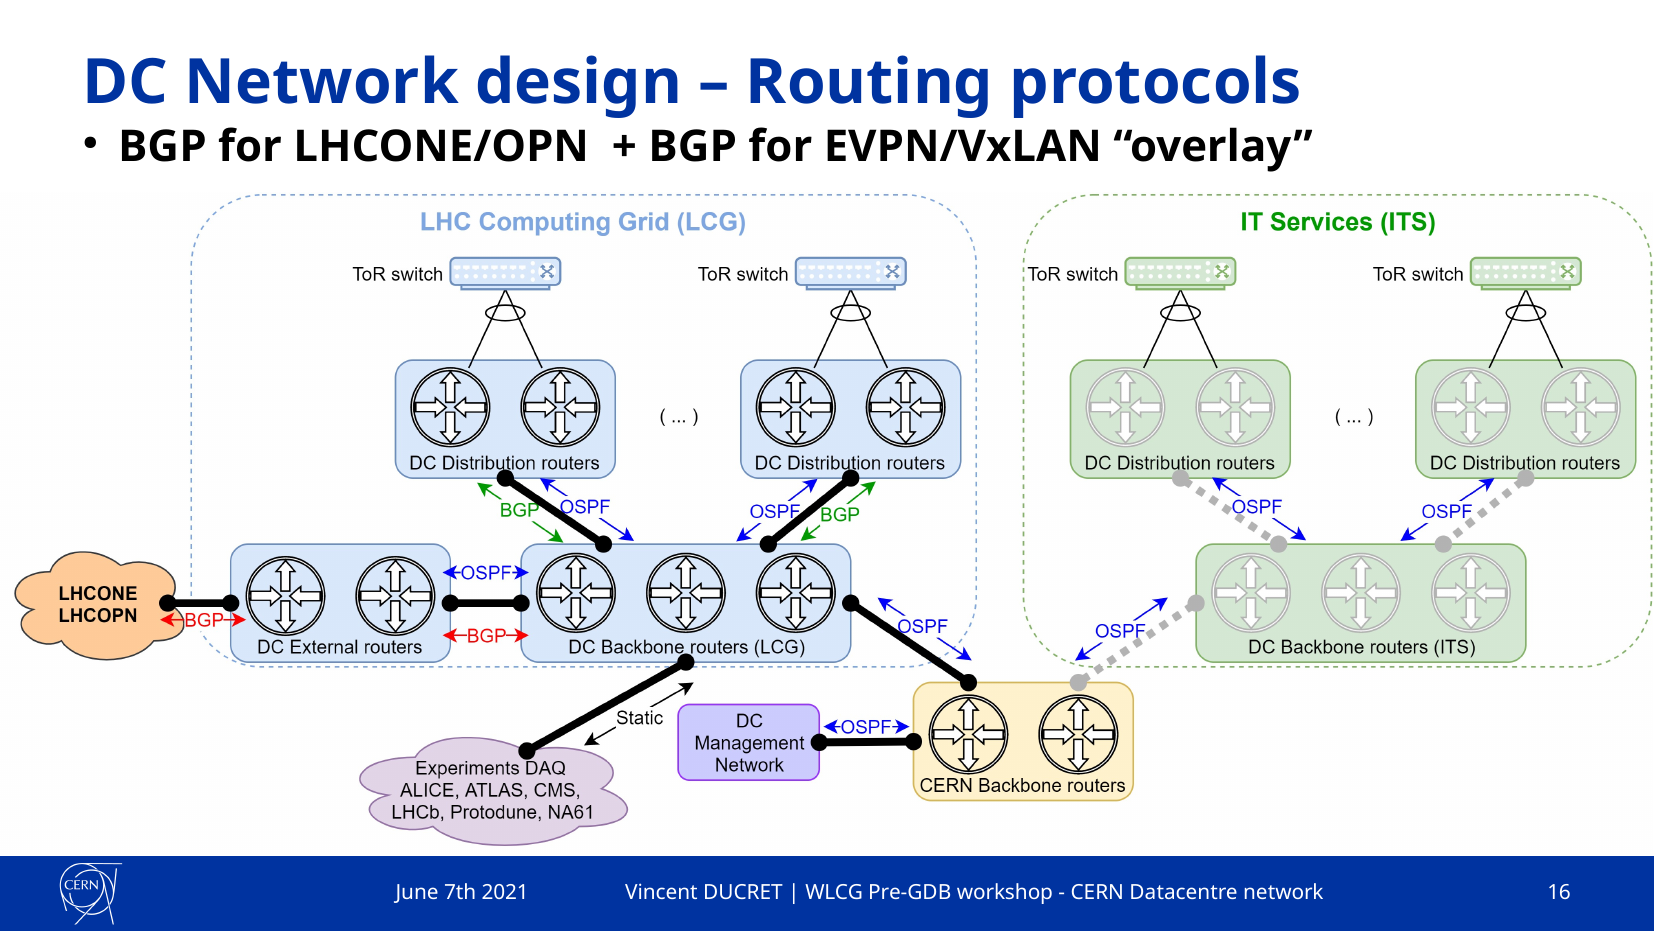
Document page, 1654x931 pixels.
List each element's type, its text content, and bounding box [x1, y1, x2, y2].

picture [56, 859, 127, 928]
picture [0, 192, 1654, 855]
list BGP for LHCONE/OPN + BGP for EVPN/VxLAN “overlay” [82, 114, 1605, 192]
title DC Network design – Routing protocols [82, 37, 1571, 114]
